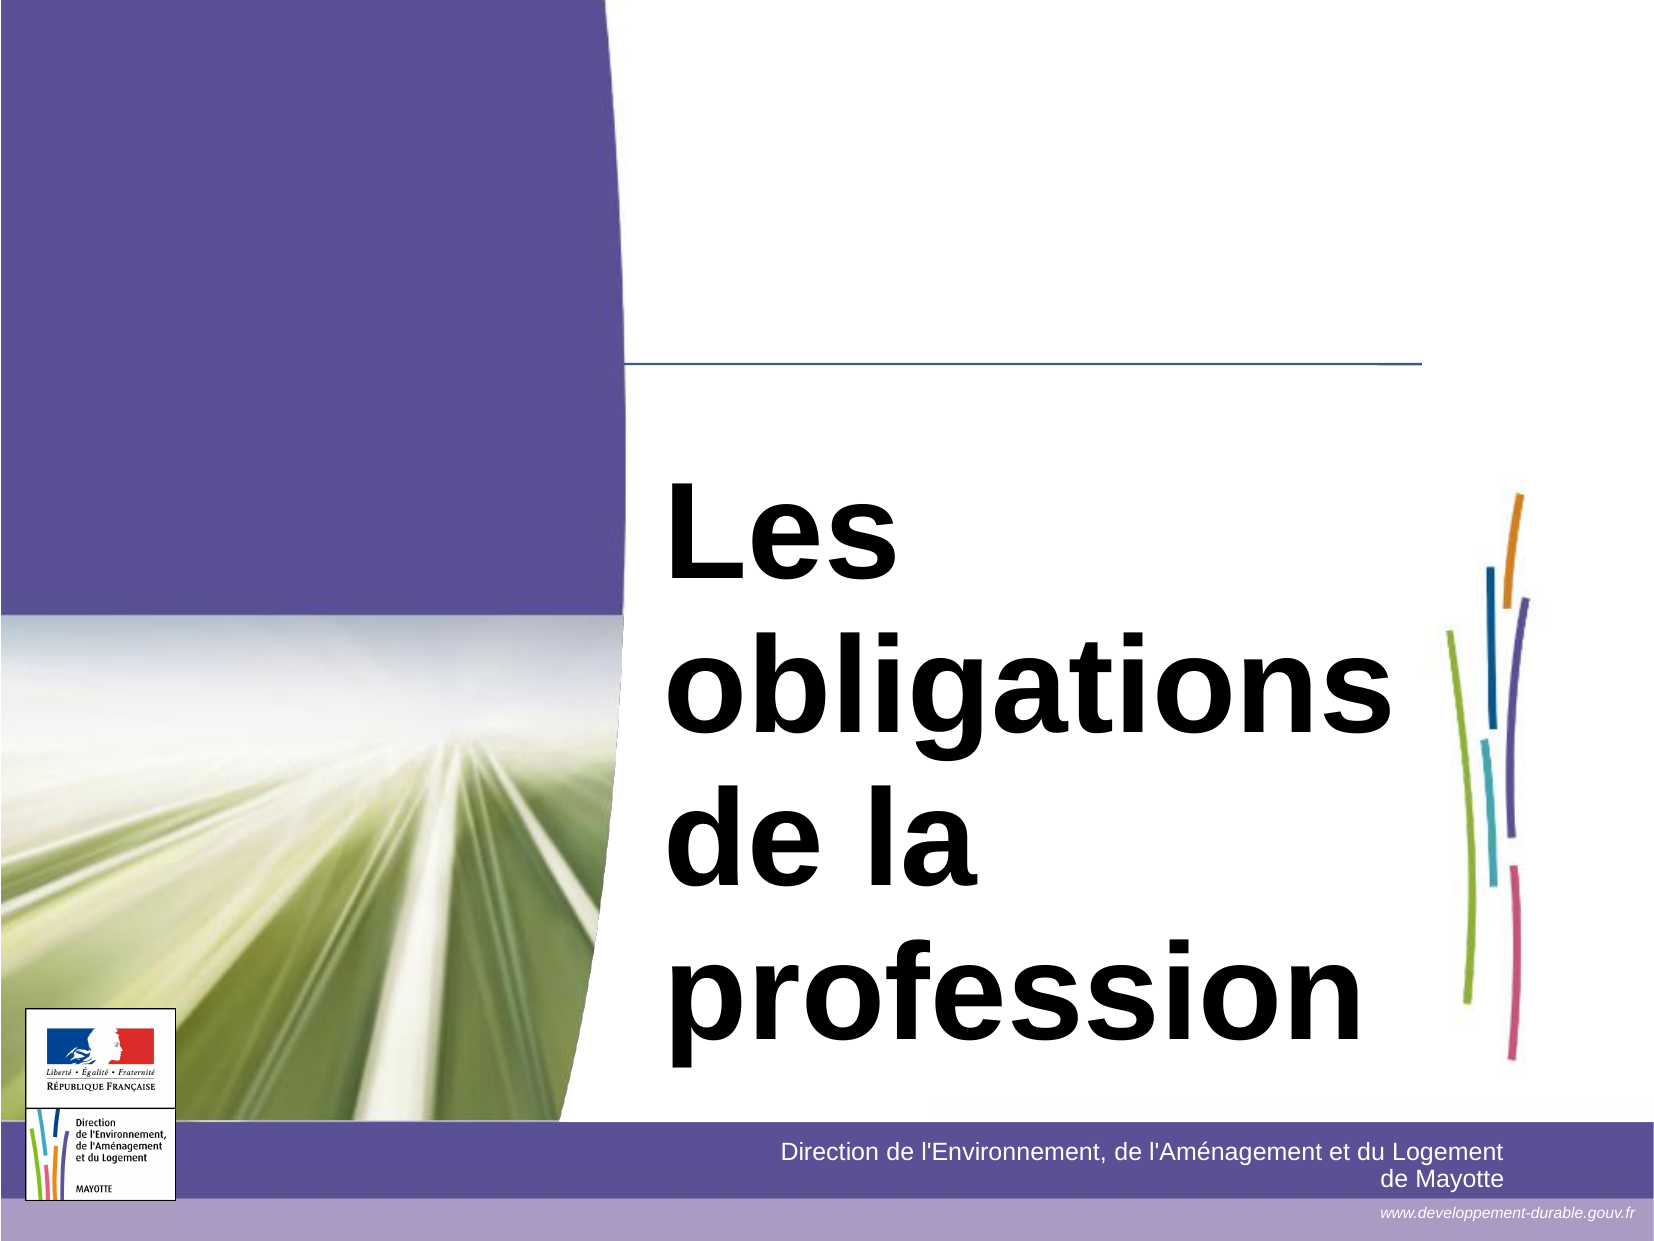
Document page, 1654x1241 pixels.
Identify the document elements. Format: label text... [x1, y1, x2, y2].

text_box Les obligations de la profession [648, 446, 1418, 1231]
